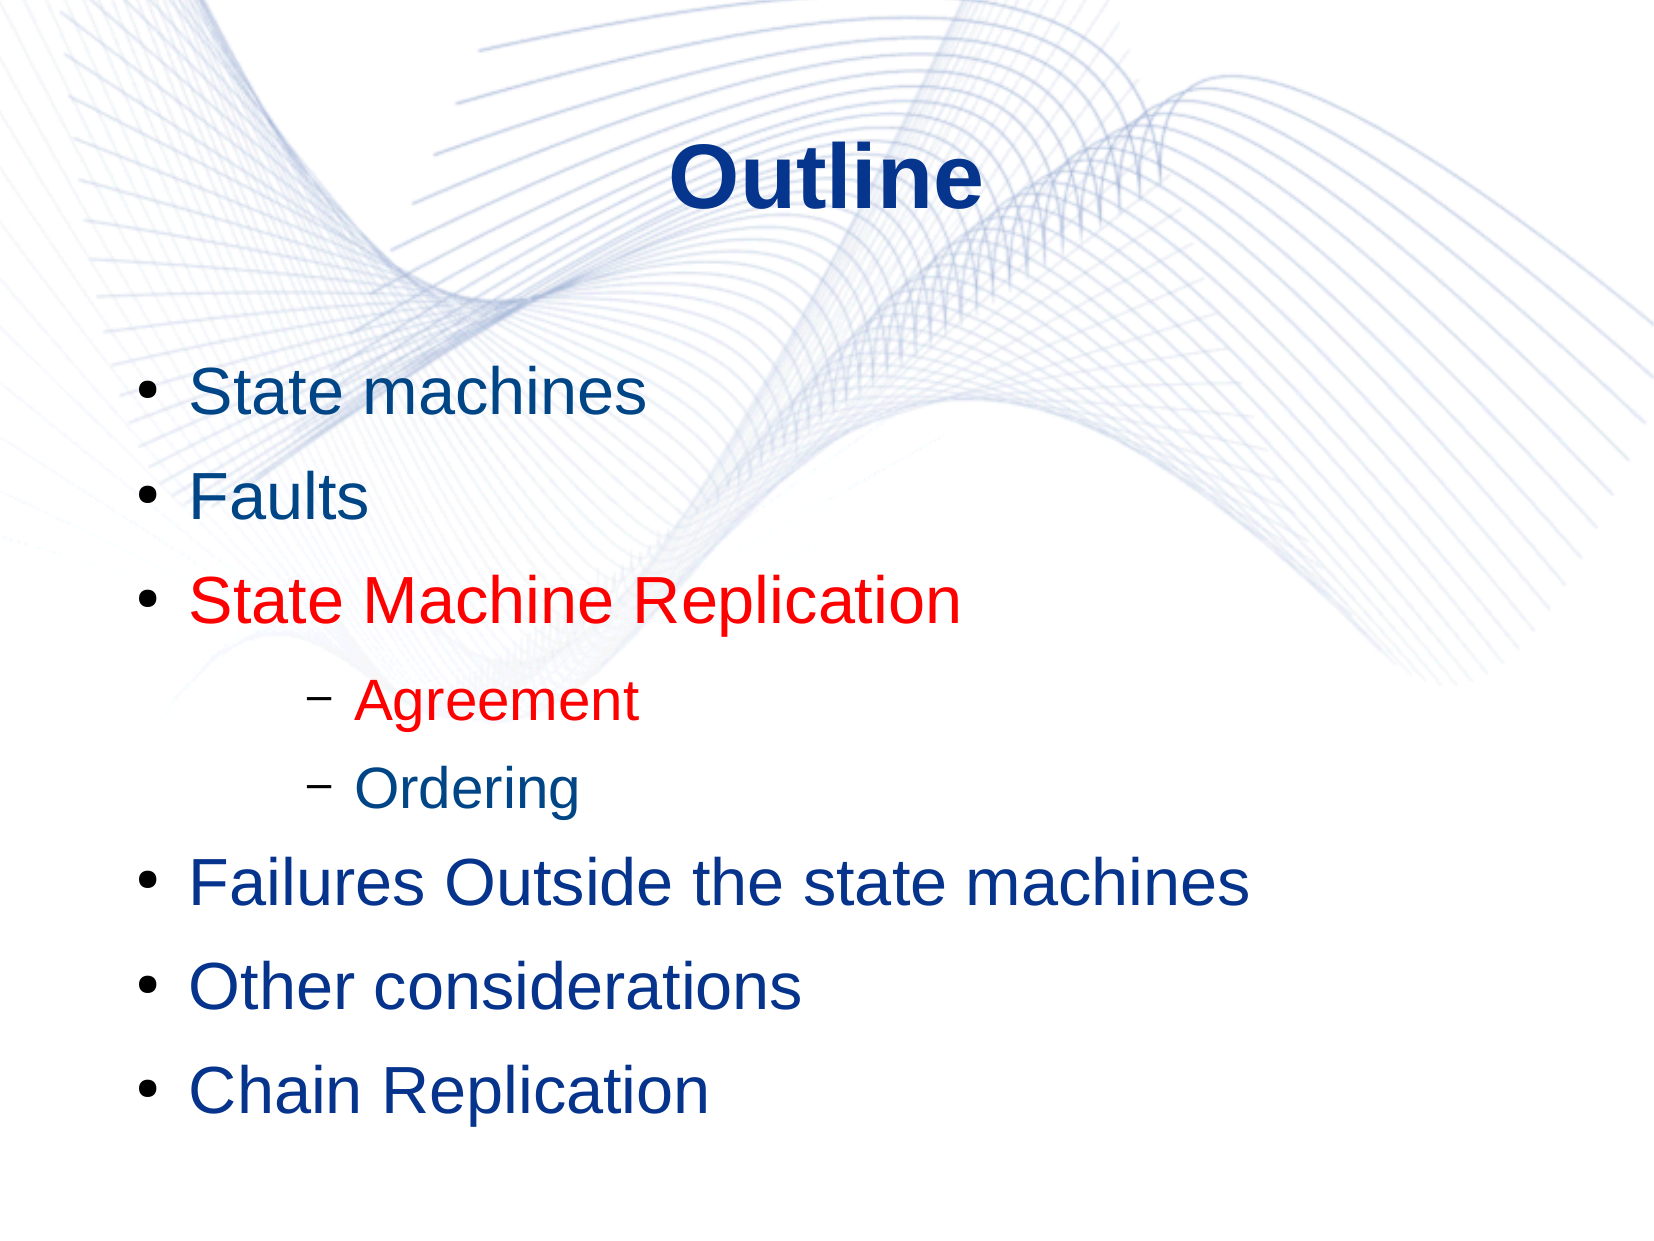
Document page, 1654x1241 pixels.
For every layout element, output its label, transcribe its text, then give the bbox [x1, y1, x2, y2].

picture [0, 0, 1654, 1241]
title Outline [118, 66, 1536, 288]
list State machines Faults State Machine Replication Agreement Ordering Failures Outside the state machines Other considerations Chain Replication [118, 354, 1536, 1128]
